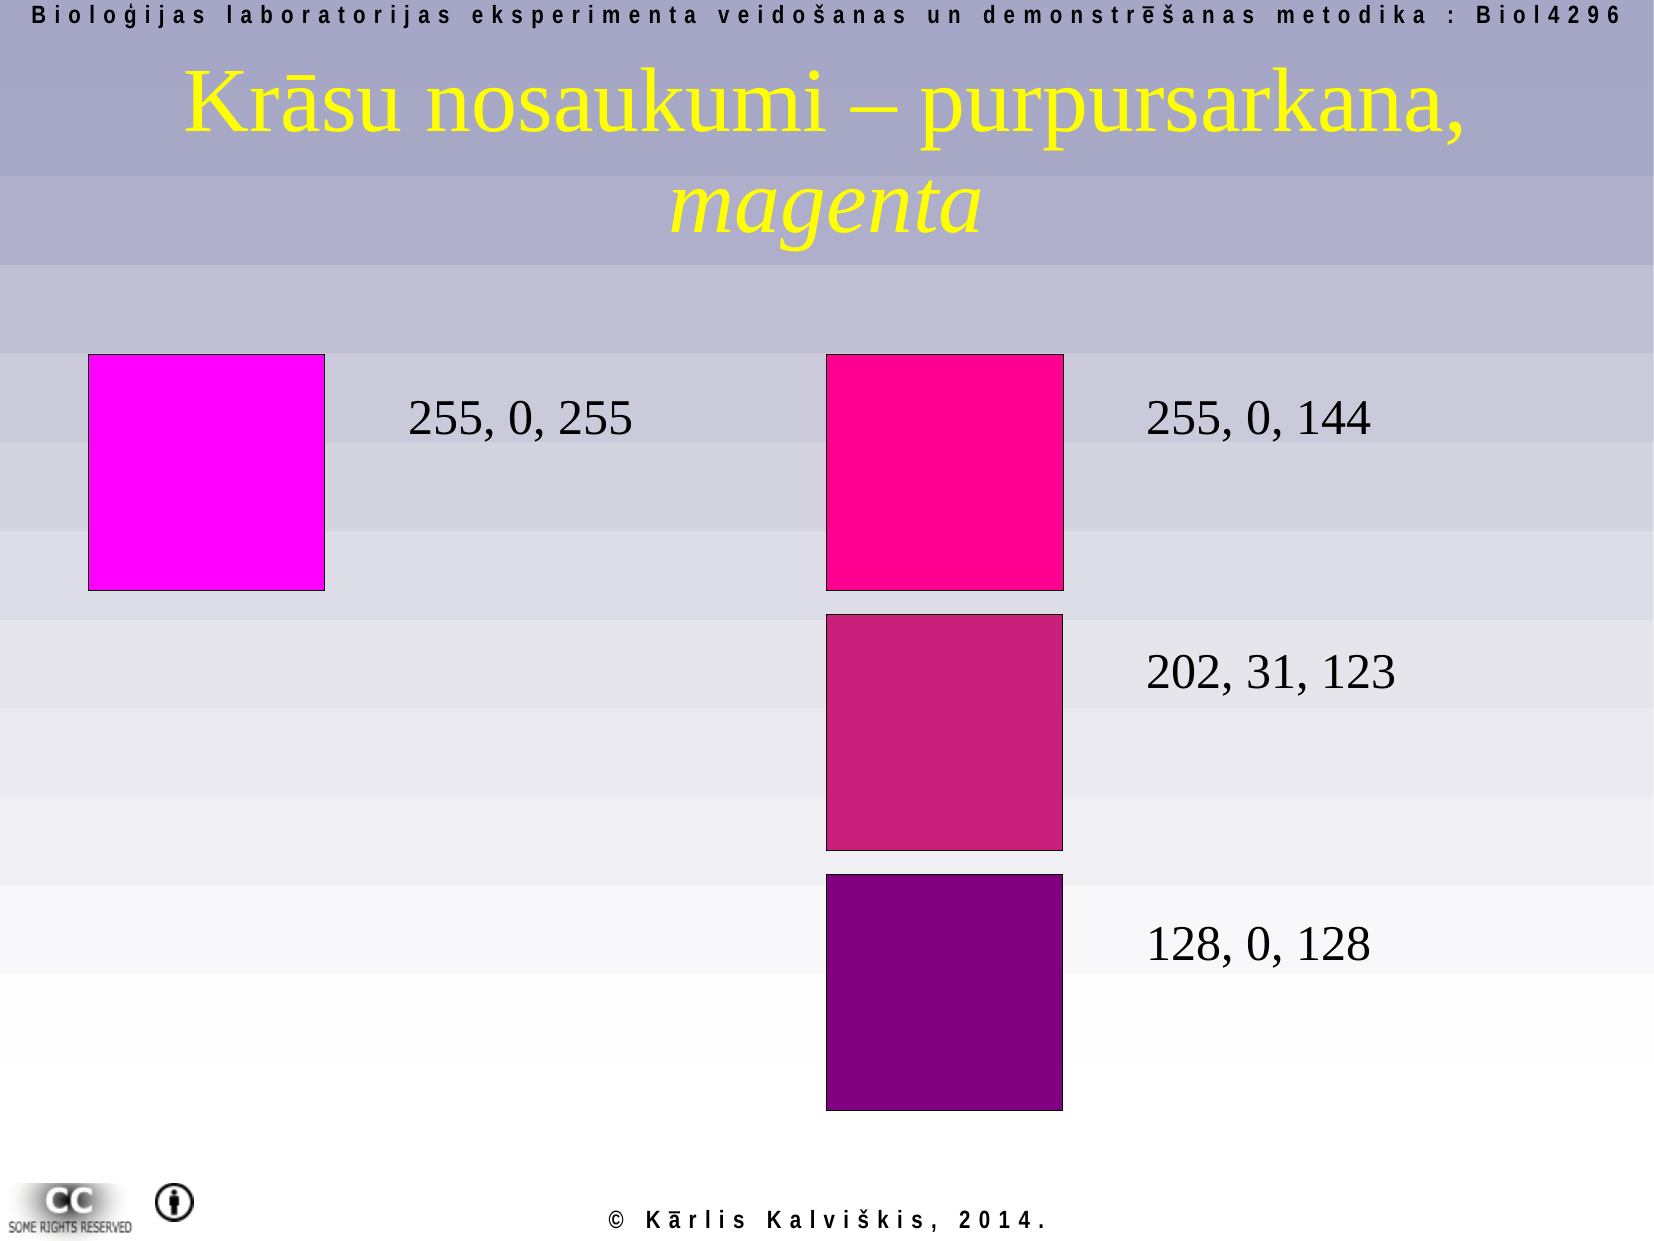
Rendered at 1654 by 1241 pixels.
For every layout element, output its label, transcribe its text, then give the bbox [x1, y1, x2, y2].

text_box [826, 614, 1063, 851]
text_box 255, 0, 255 [408, 389, 634, 446]
text_box [826, 874, 1063, 1111]
text_box 202, 31, 123 [1146, 643, 1397, 700]
text_box [826, 354, 1064, 591]
title Krāsu nosaukumi – purpursarkana, magenta [29, 49, 1625, 296]
picture [0, 0, 1654, 1241]
text_box 255, 0, 144 [1146, 389, 1372, 446]
text_box 128, 0, 128 [1146, 915, 1372, 972]
text_box [88, 354, 325, 591]
